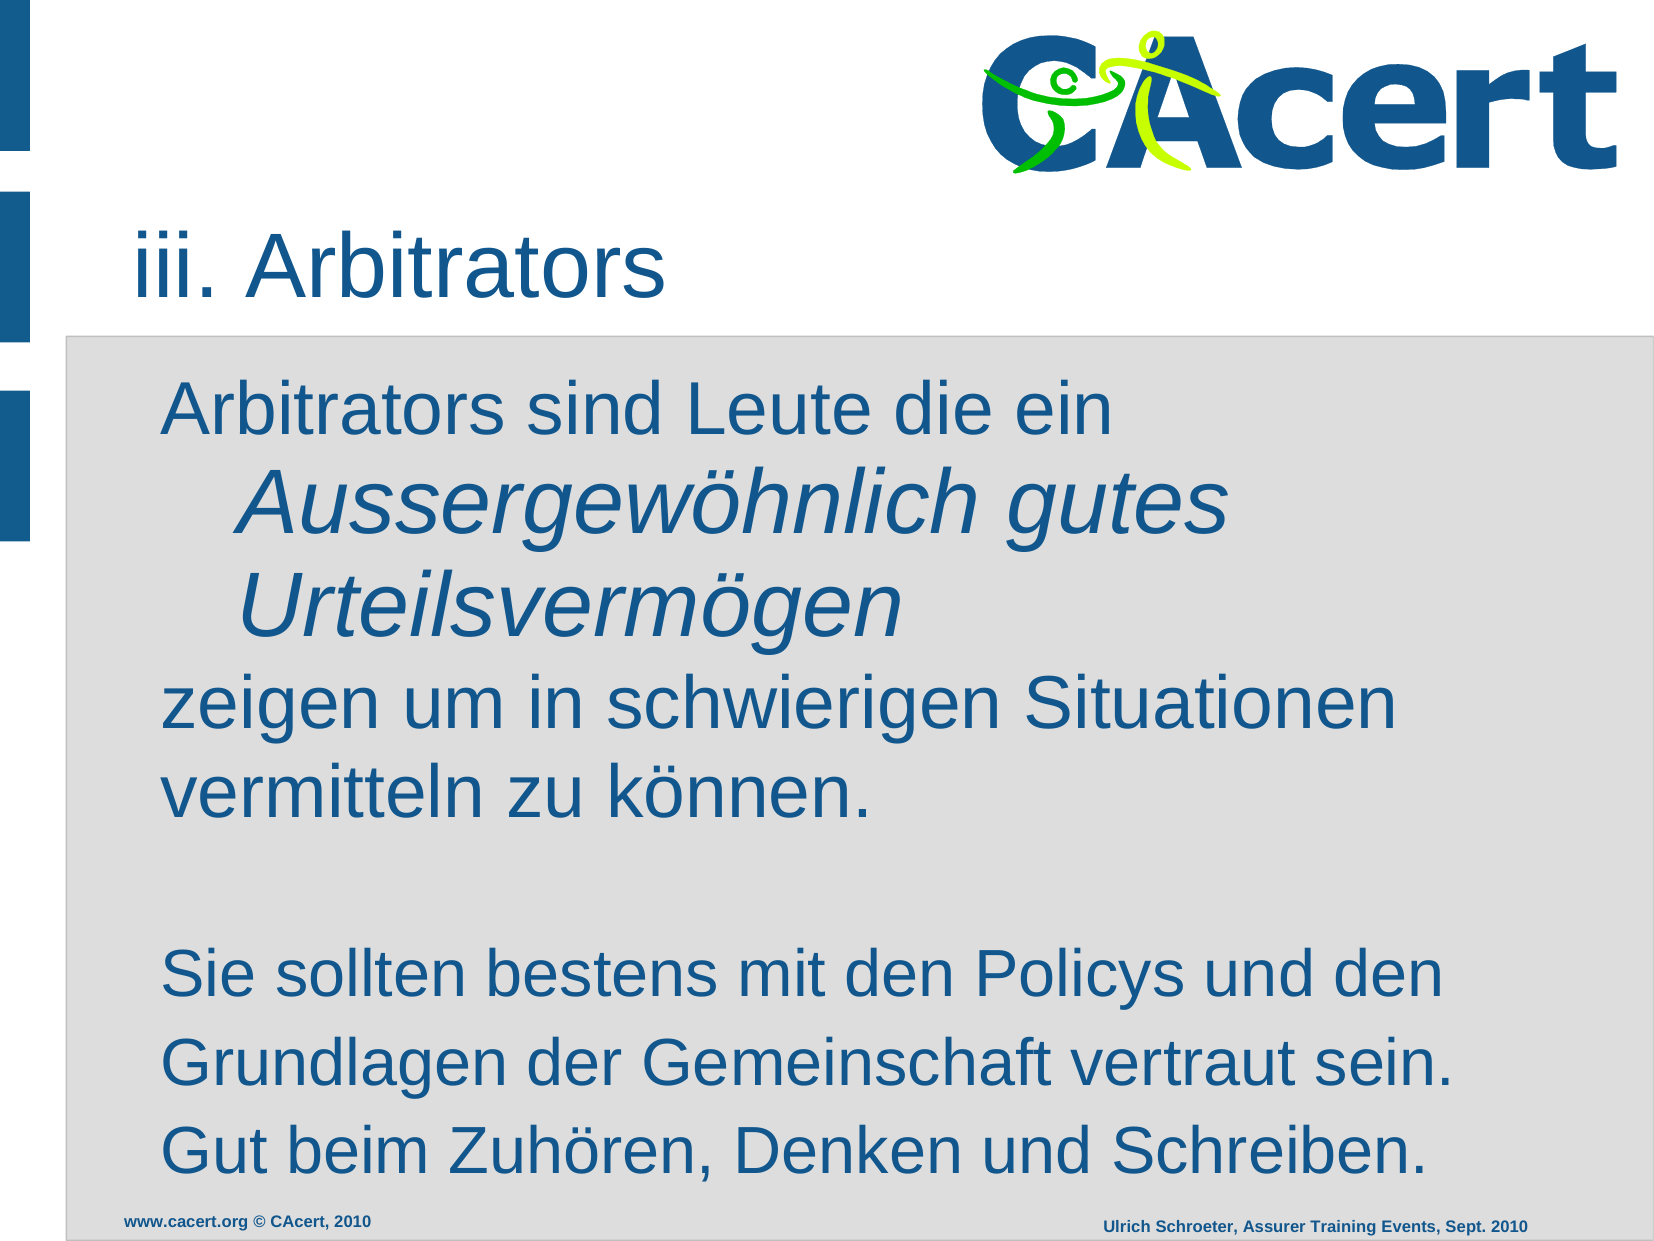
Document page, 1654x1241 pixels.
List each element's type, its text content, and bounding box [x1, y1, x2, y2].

text_box Arbitrators sind Leute die ein Aussergewöhnlich gutes Urteilsvermögen zeigen um in schwierigen Situationen vermitteln zu können. Sie sollten bestens mit den Policys und den Grundlagen der Gemeinschaft vertraut sein. Gut beim Zuhören, Denken und Schreiben. [145, 354, 1625, 1196]
text_box iii. Arbitrators [118, 206, 684, 325]
